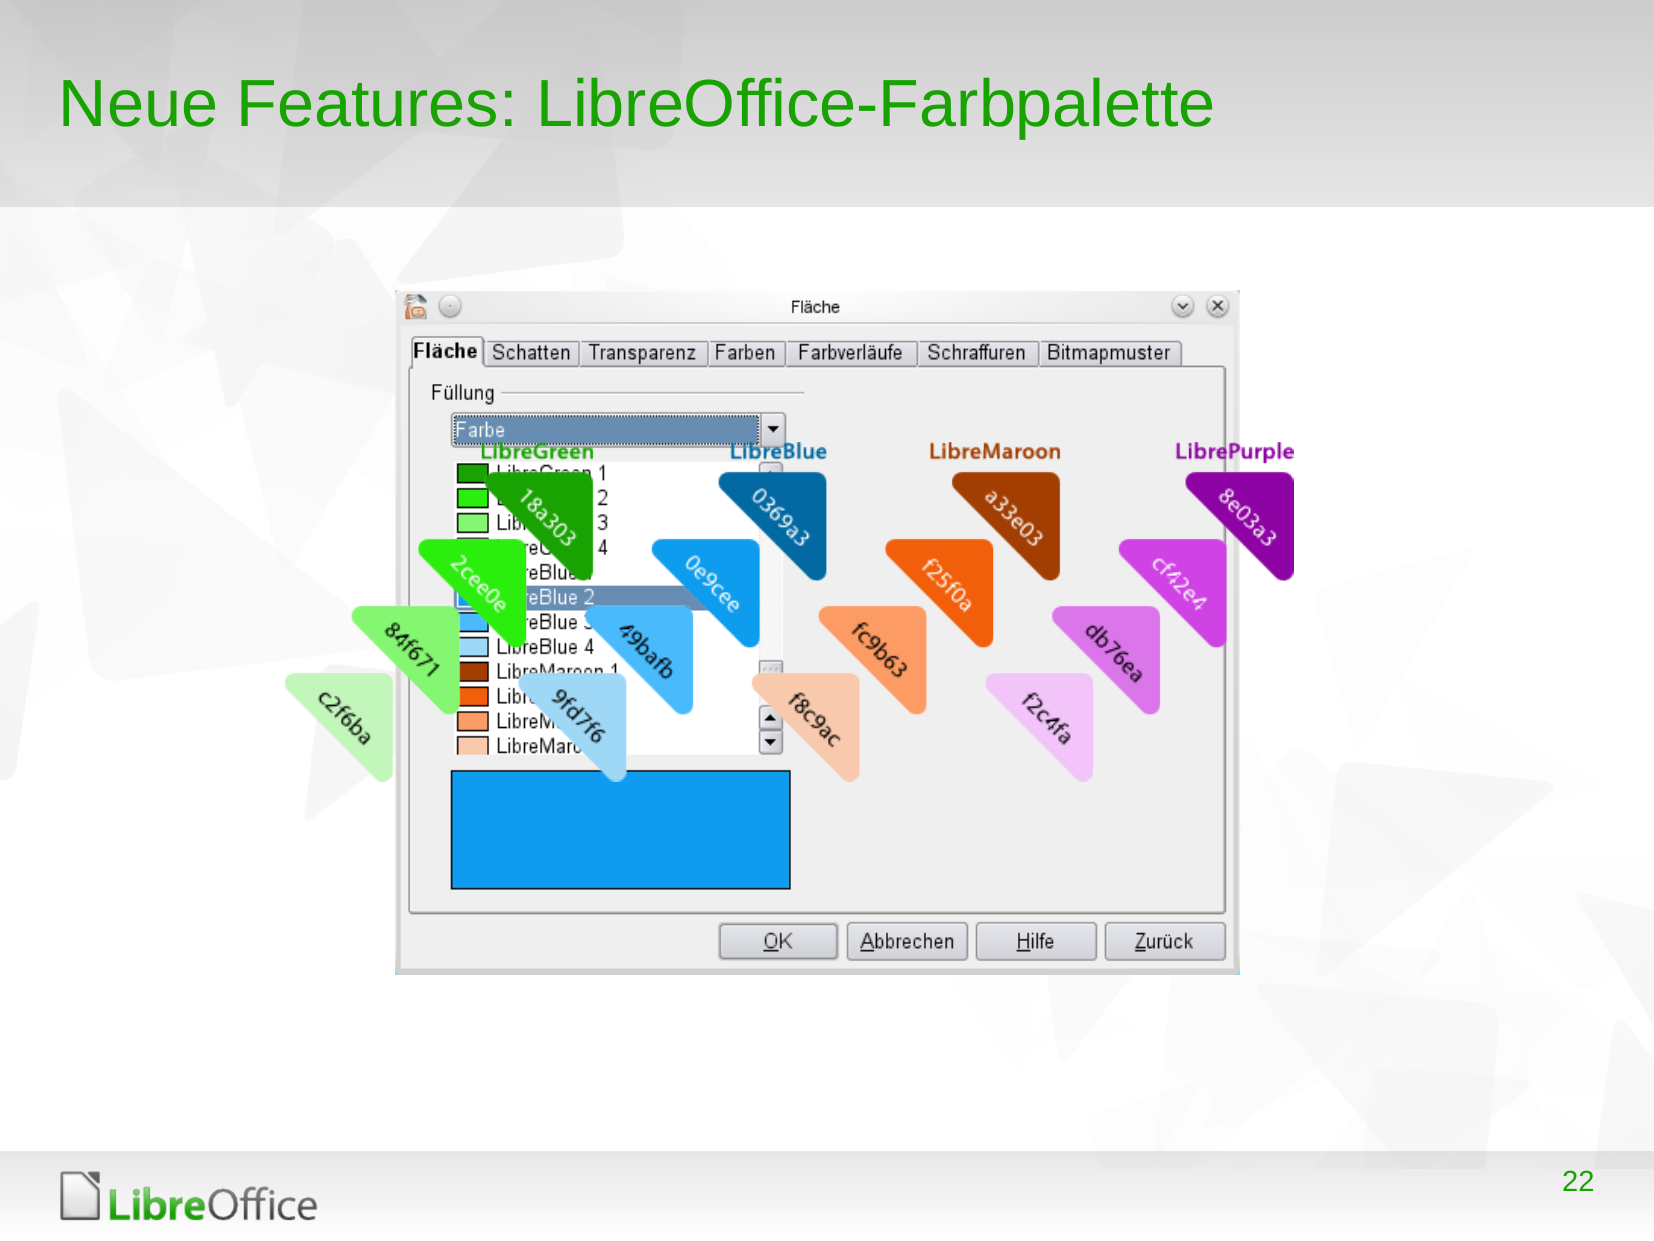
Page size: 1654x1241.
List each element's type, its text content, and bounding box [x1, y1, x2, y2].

picture [0, 0, 1654, 1169]
picture [41, 1152, 337, 1240]
title Neue Features: LibreOffice-Farbpalette [59, 29, 1595, 178]
